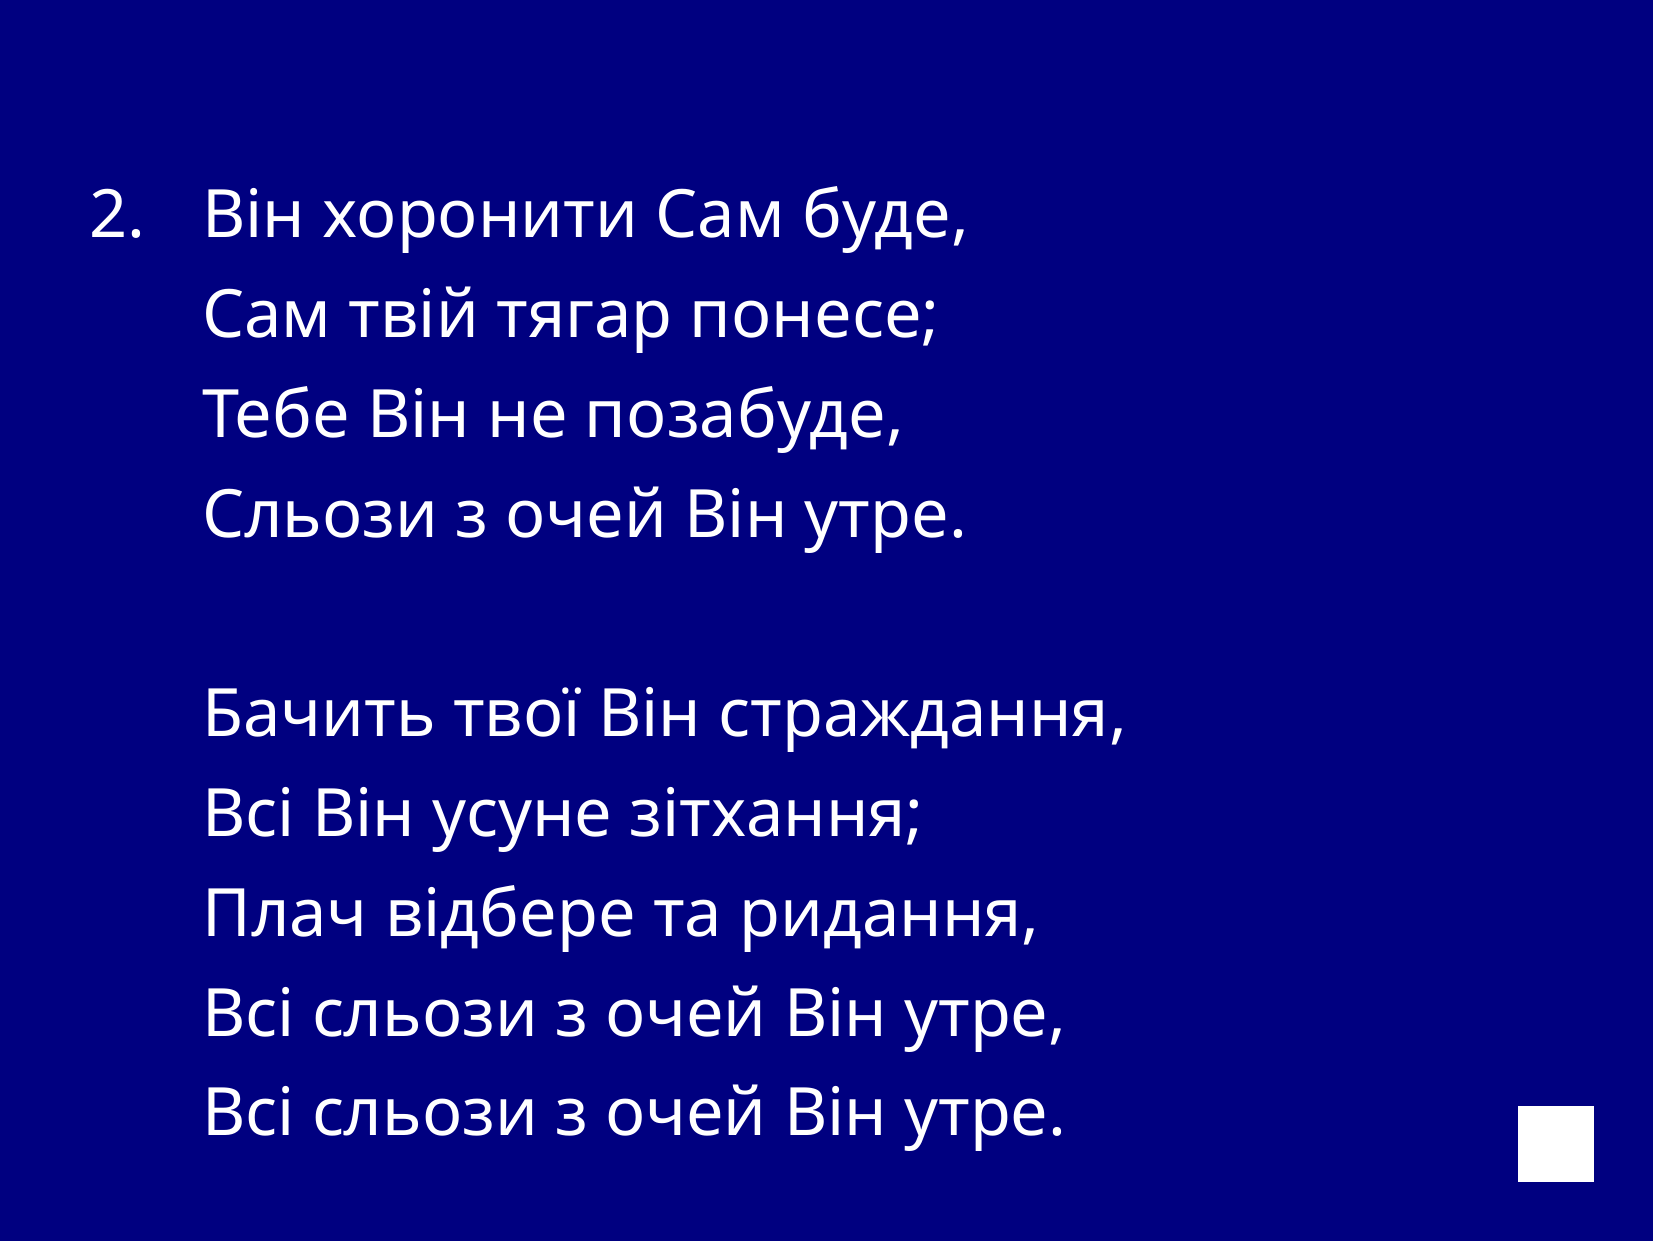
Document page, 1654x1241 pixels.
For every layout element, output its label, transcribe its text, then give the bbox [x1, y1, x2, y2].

text_box 2. Він хоронити Сам буде, Сам твій тягар понесе; Тебе Він не позабуде, Сльози з очей Він утре. Бачить твої Він страждання, Всі Він усуне зітхання; Плач відбере та ридання, Всі сльози з очей Він утре, Всі сльози з очей Він утре. [75, 150, 1576, 1163]
text_box [1518, 1106, 1594, 1182]
